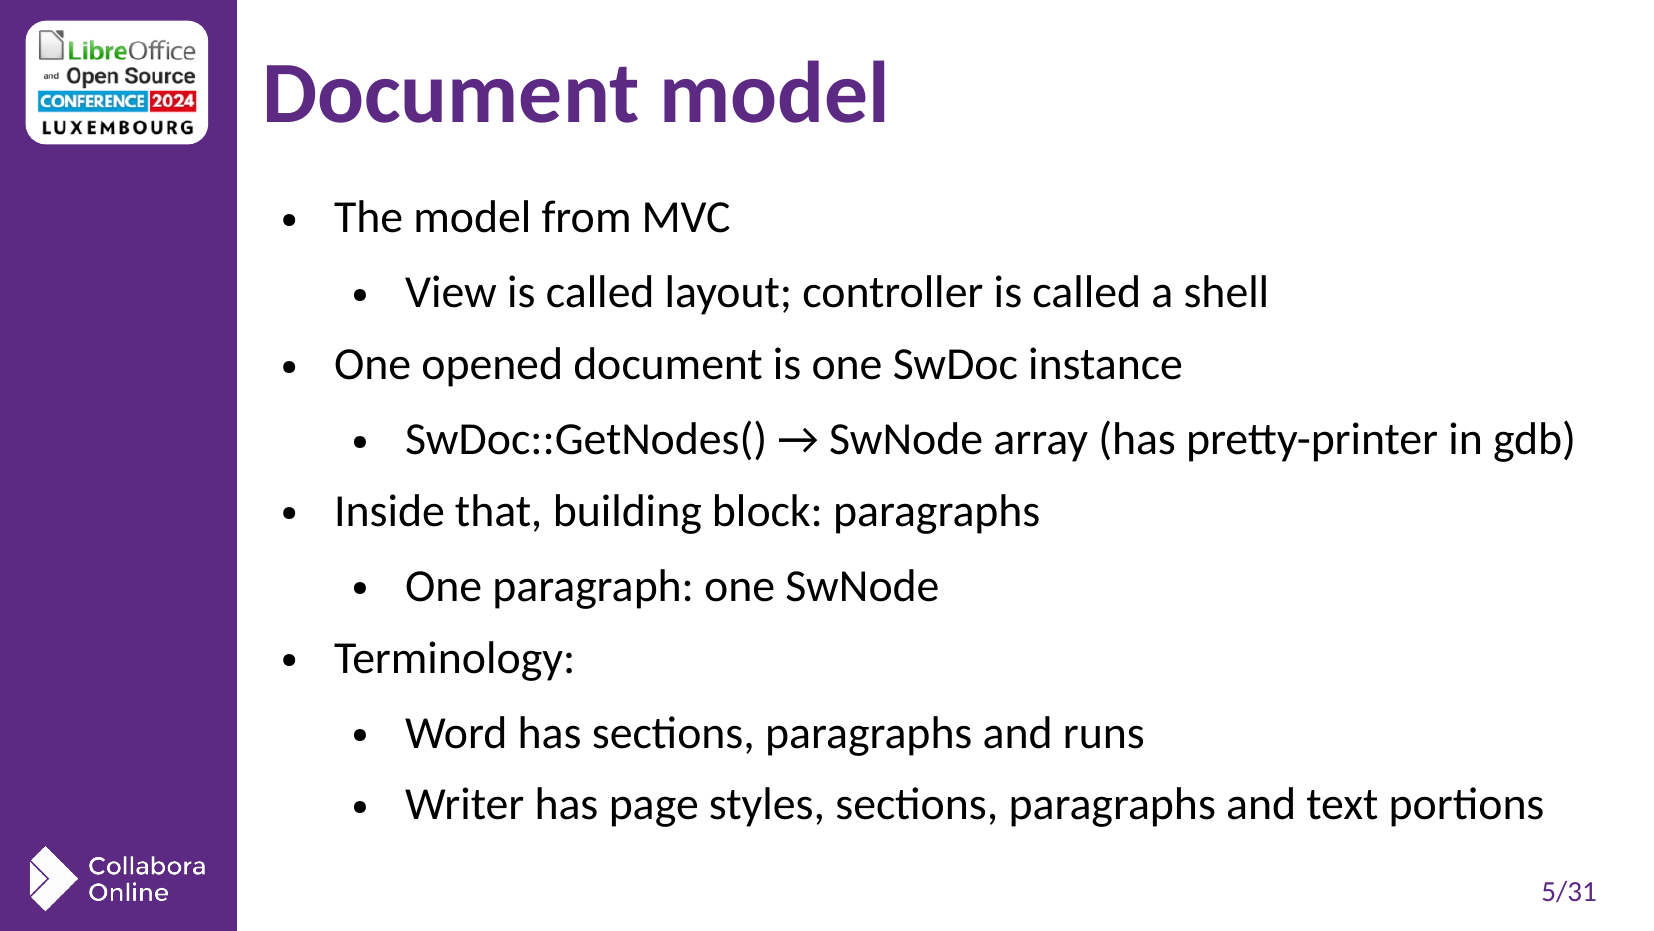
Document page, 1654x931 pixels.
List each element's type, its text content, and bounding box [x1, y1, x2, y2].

picture [34, 26, 200, 139]
picture [25, 841, 209, 916]
title Document model [262, 13, 1644, 145]
list The model from MVC View is called layout; controller is called a shell One opened document is one SwDoc instance SwDoc::GetNodes() → SwNode array (has pretty-printer in gdb) Inside that, building block: paragraphs One paragraph: one SwNode Terminology: Word has sections, paragraphs and runs Writer has page styles, sections, paragraphs and text portions [263, 187, 1605, 856]
